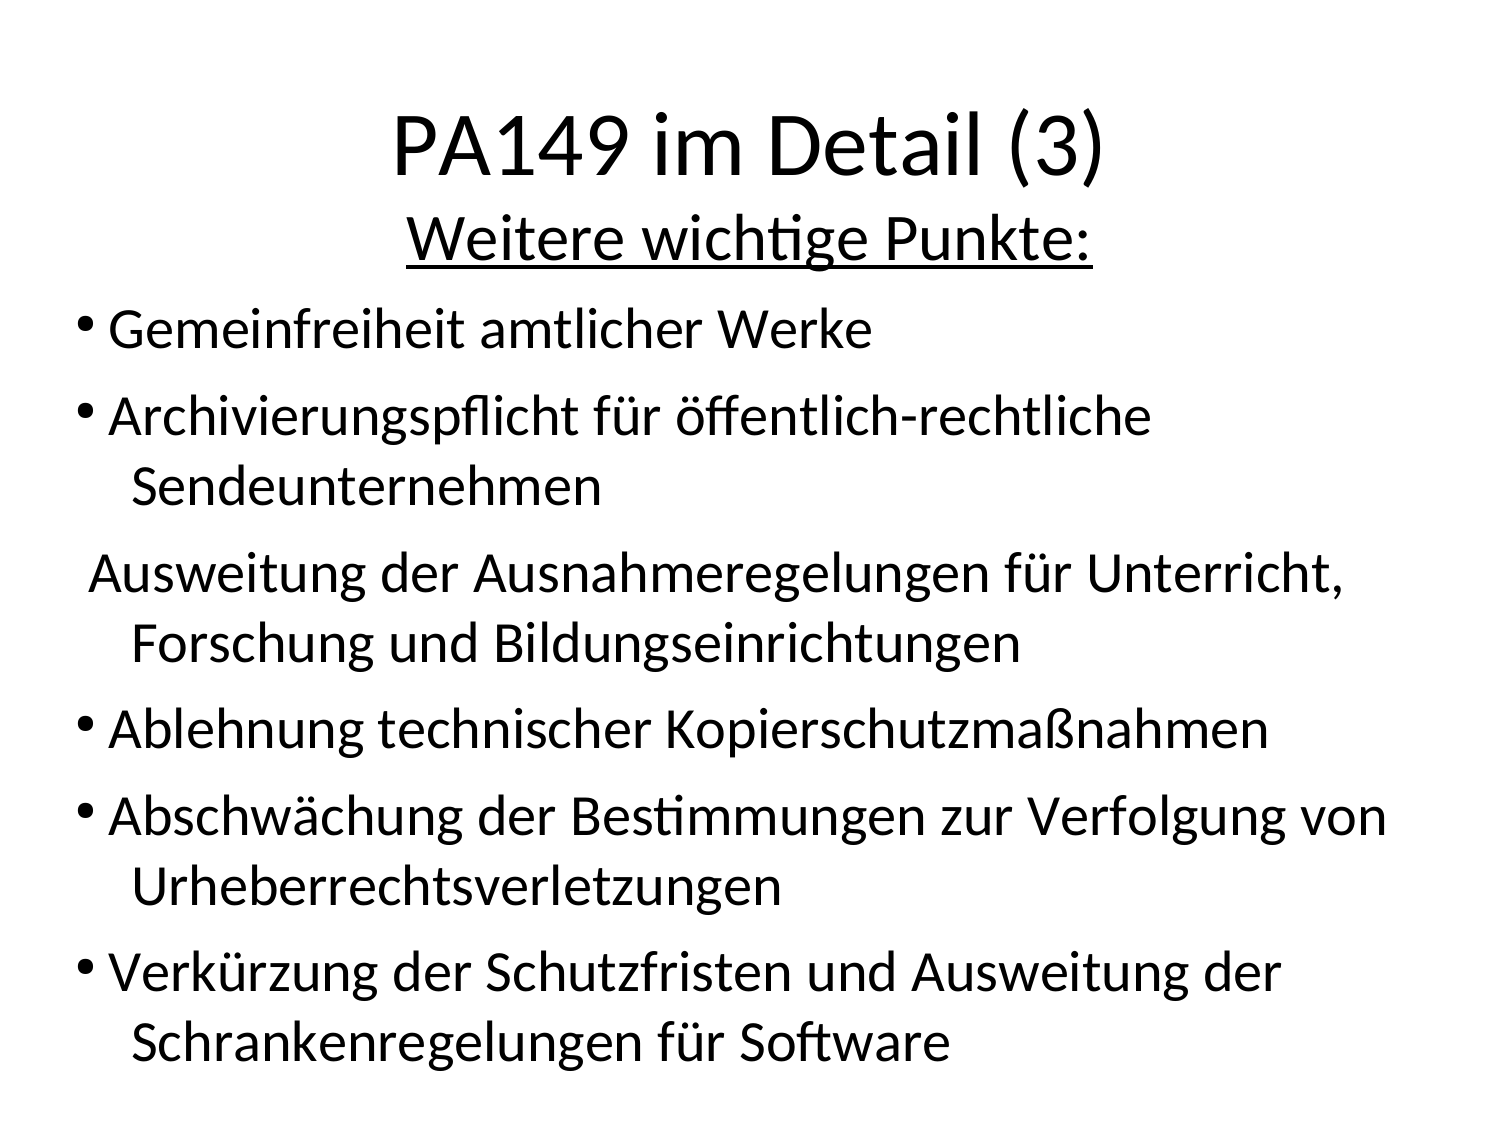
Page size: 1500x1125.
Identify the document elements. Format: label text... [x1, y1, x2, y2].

text_box PA149 im Detail (3) [75, 45, 1426, 233]
subtitle Weitere wichtige Punkte: Gemeinfreiheit amtlicher Werke Archivierungspflicht für öffentlich-rechtliche Sendeunternehmen Ausweitung der Ausnahmeregelungen für Unterricht, Forschung und Bildungseinrichtungen Ablehnung technischer Kopierschutzmaßnahmen Abschwächung der Bestimmungen zur Verfolgung von Urheberrechtsverletzungen Verkürzung der Schutzfristen und Ausweitung der Schrankenregelungen für Software [74, 193, 1425, 1074]
